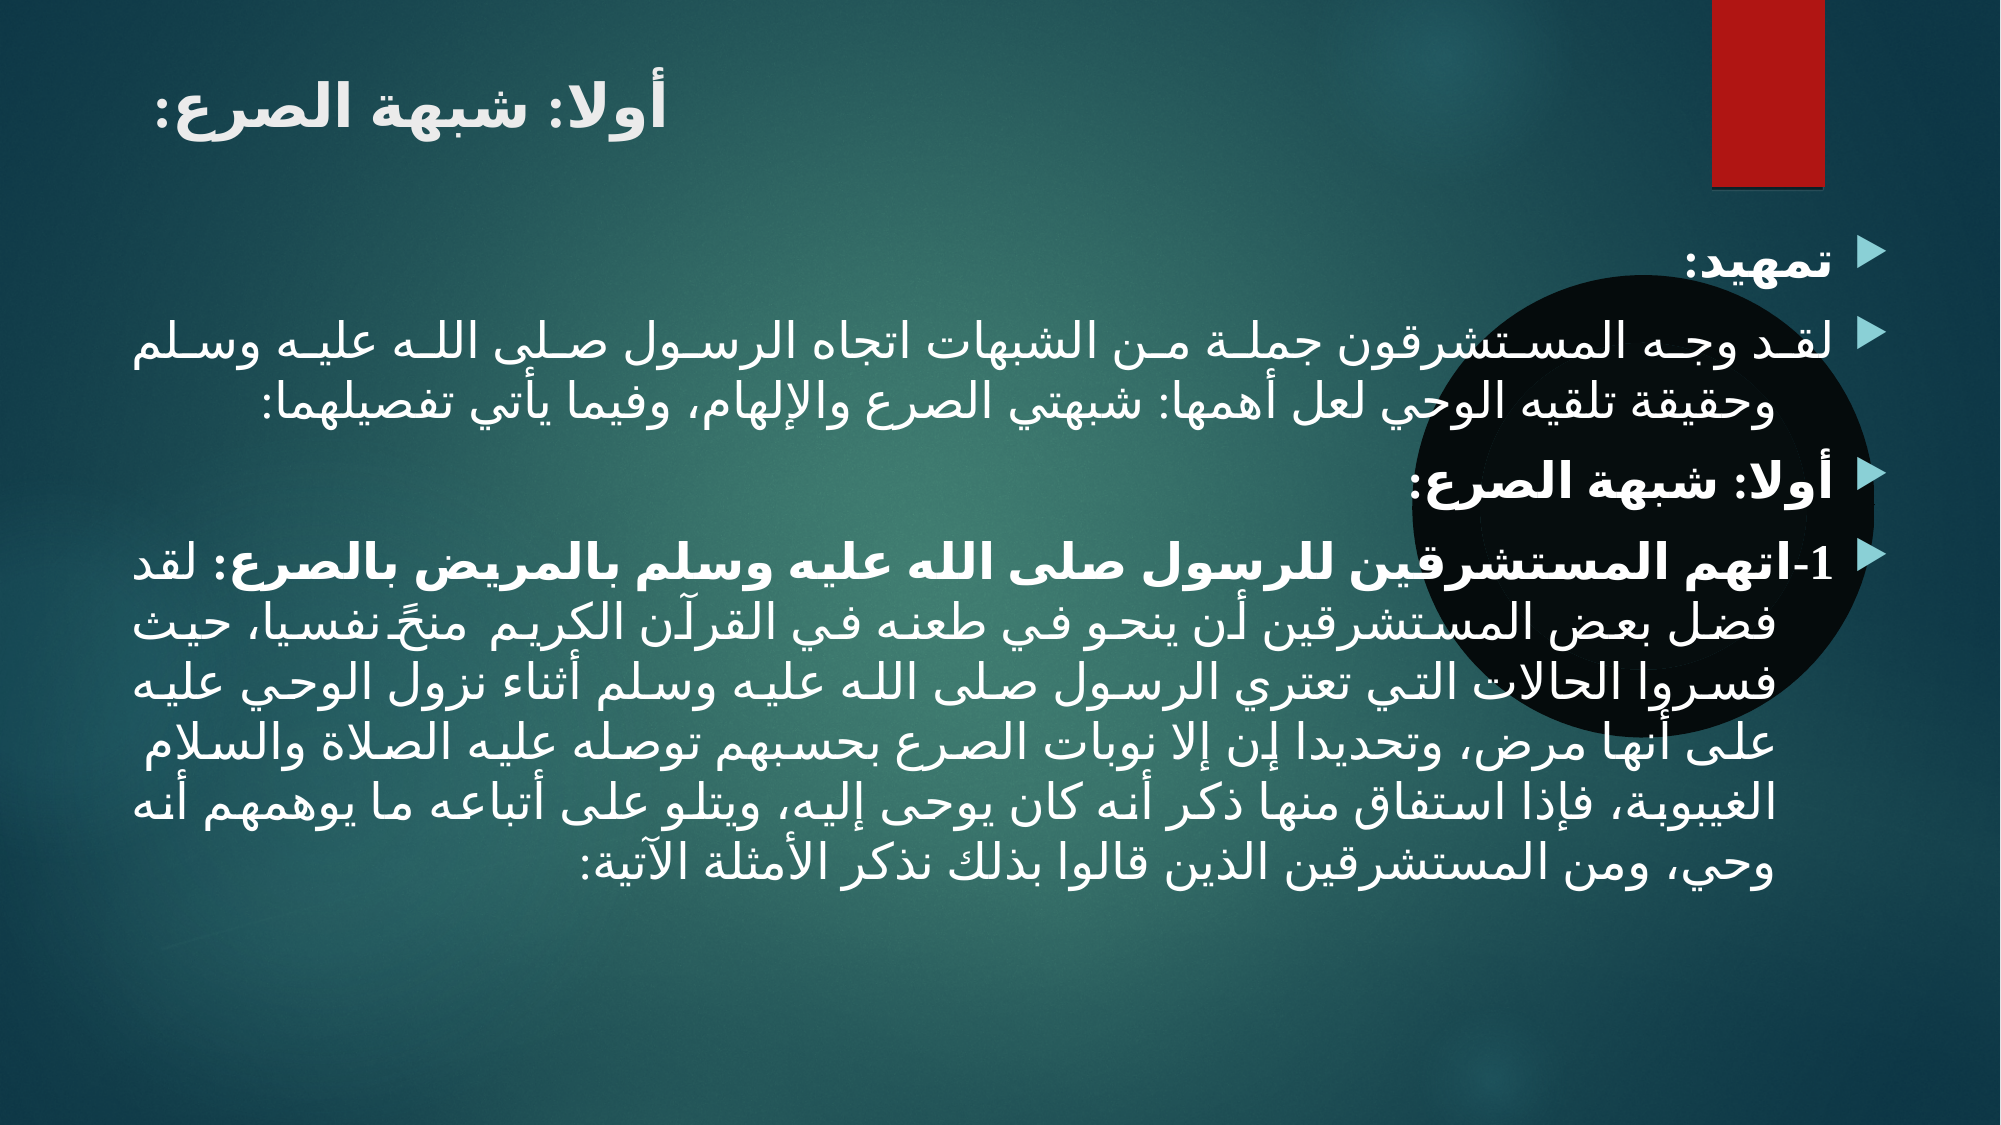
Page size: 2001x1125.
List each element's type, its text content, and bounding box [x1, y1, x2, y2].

title أولا: شبهة الصرع: [137, 59, 1863, 155]
list تمهيد: لقد وجه المستشرقون جملة من الشبهات اتجاه الرسول صلى الله عليه وسلم وحقيقة تلقيه الوحي لعل أهمها: شبهتي الصرع والإلهام، وفيما يأتي تفصيلهما: أولا: شبهة الصرع: 1-اتهم المستشرقين للرسول صلى الله عليه وسلم بالمريض بالصرع: لقد فضل بعض المستشرقين أن ينحو في طعنه في القرآن الكريم منحً نفسيا، حيث فسروا الحالات التي تعتري الرسول صلى الله عليه وسلم أثناء نزول الوحي عليه على أنها مرض، وتحديدا إن إلا نوبات الصرع بحسبهم توصله عليه الصلاة والسلام الغيبوبة، فإذا استفاق منها ذكر أنه كان يوحى إليه، ويتلو على أتباعه ما يوهمهم أنه وحي، ومن المستشرقين الذين قالوا بذلك نذكر الأمثلة الآتية: [116, 219, 1906, 1019]
